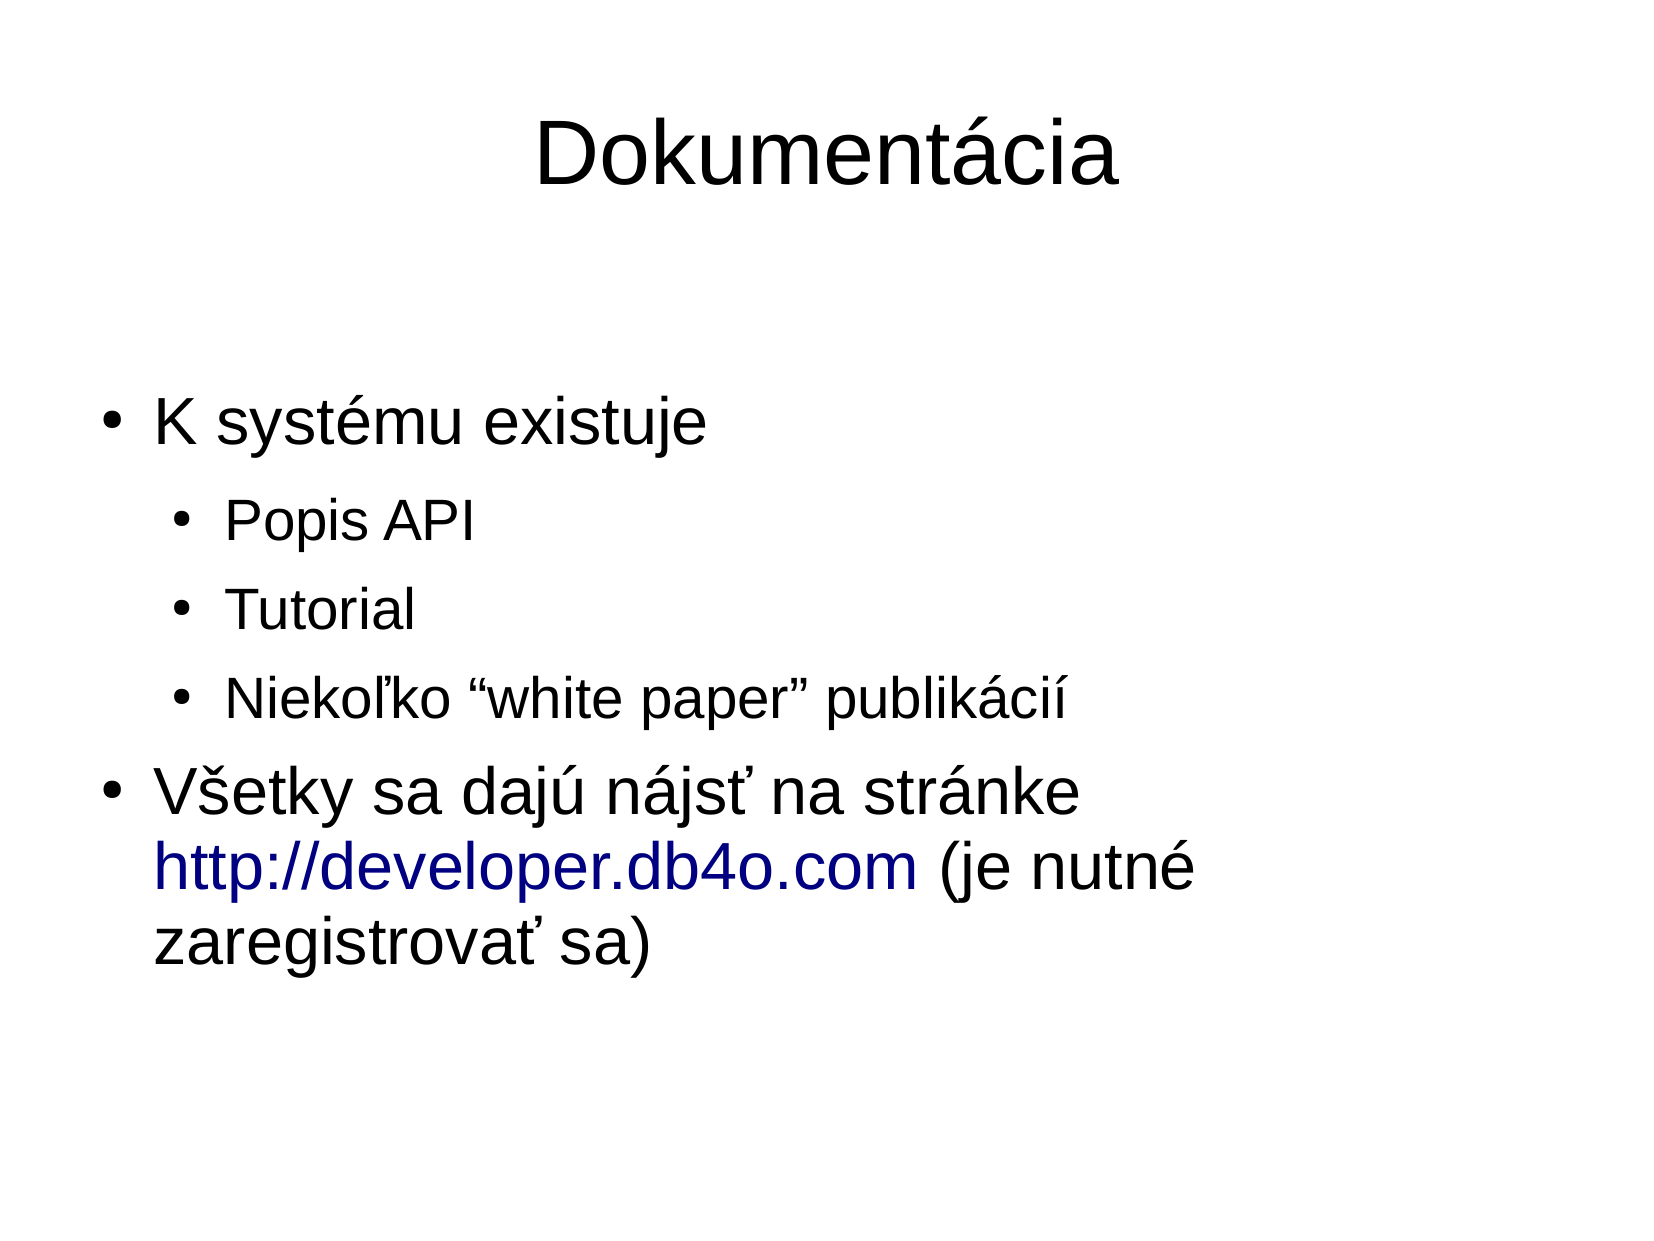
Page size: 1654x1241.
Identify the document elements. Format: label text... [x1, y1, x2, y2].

title Dokumentácia [82, 56, 1571, 250]
list K systému existuje Popis API Tutorial Niekoľko “white paper” publikácií Všetky sa dajú nájsť na stránke http://developer.db4o.com (je nutné zaregistrovať sa) [82, 383, 1571, 978]
